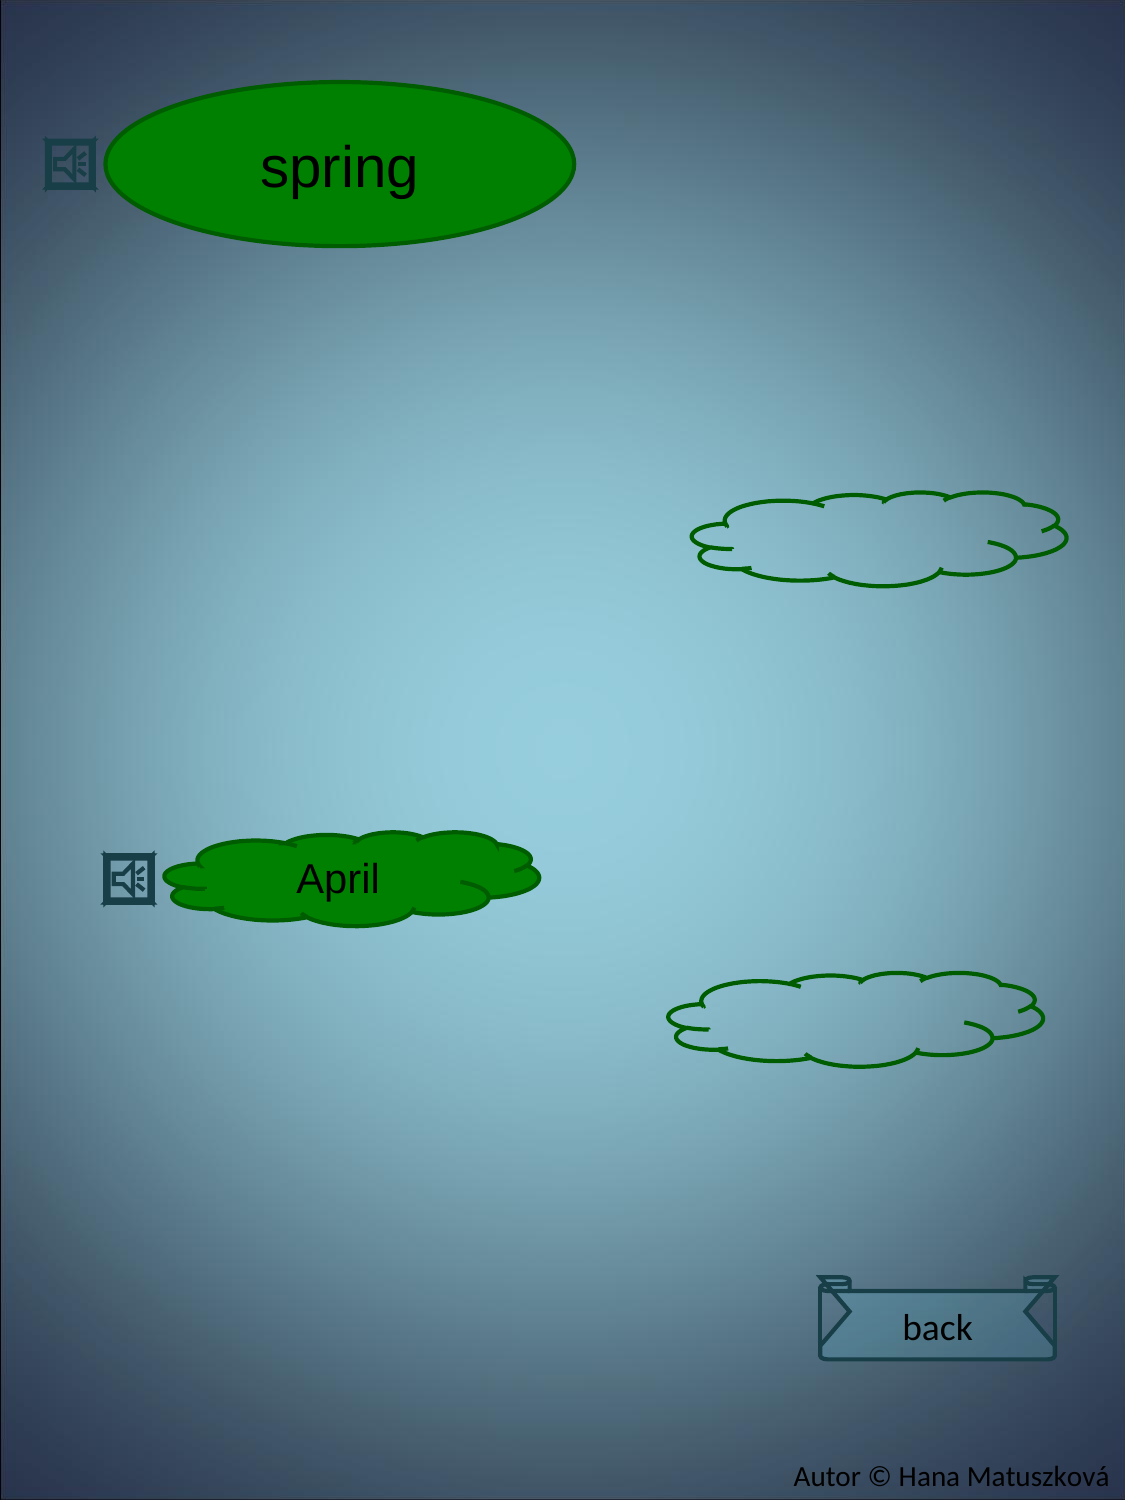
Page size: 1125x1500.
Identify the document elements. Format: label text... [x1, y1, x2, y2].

text_box Autor © Hana Matuszková [778, 1449, 1125, 1500]
text_box April [164, 832, 540, 927]
picture [0, 0, 1125, 1500]
text_box back [820, 1277, 1055, 1360]
text_box spring [105, 82, 575, 247]
